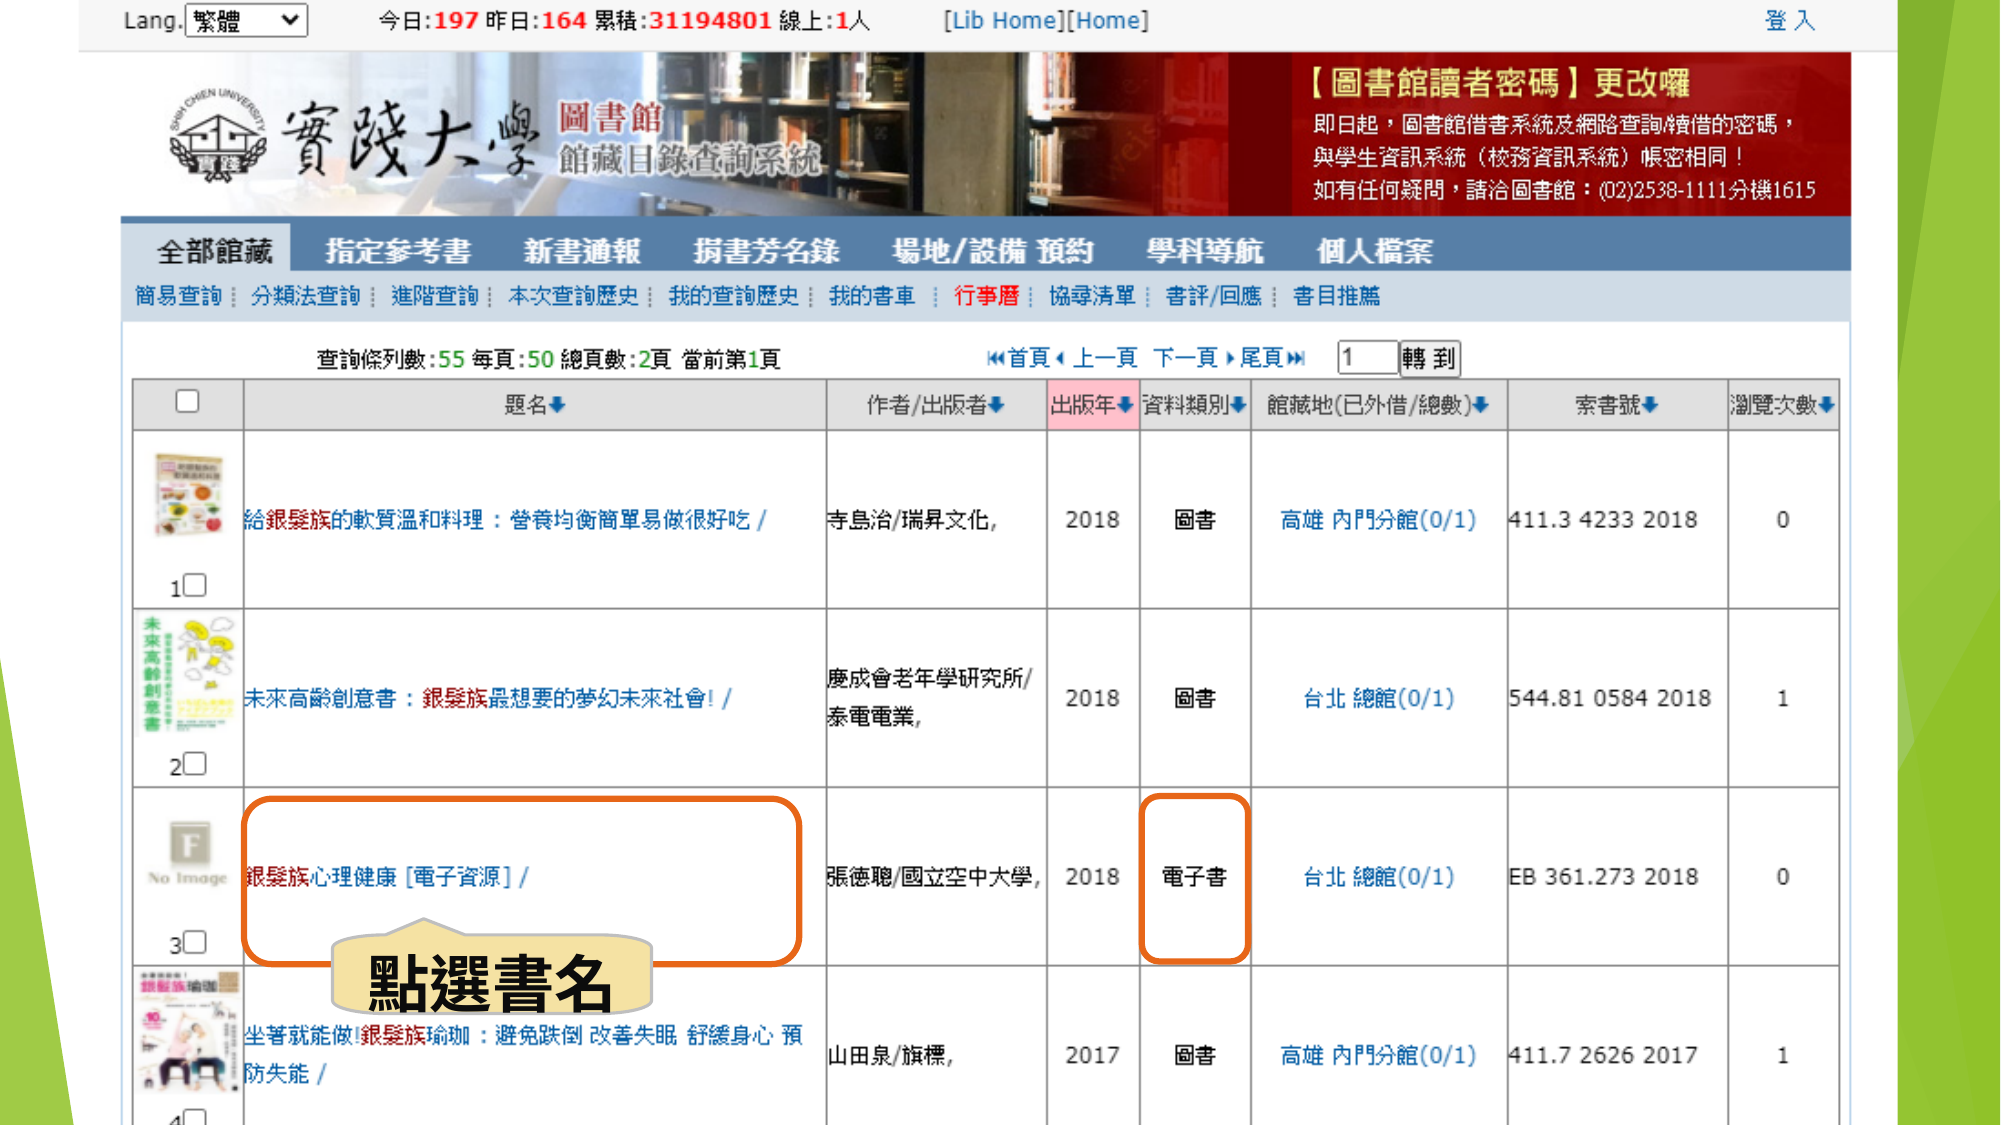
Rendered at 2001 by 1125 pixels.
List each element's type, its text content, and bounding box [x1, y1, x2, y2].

text_box 點選書名 [332, 918, 652, 1014]
picture [78, 0, 1898, 1125]
